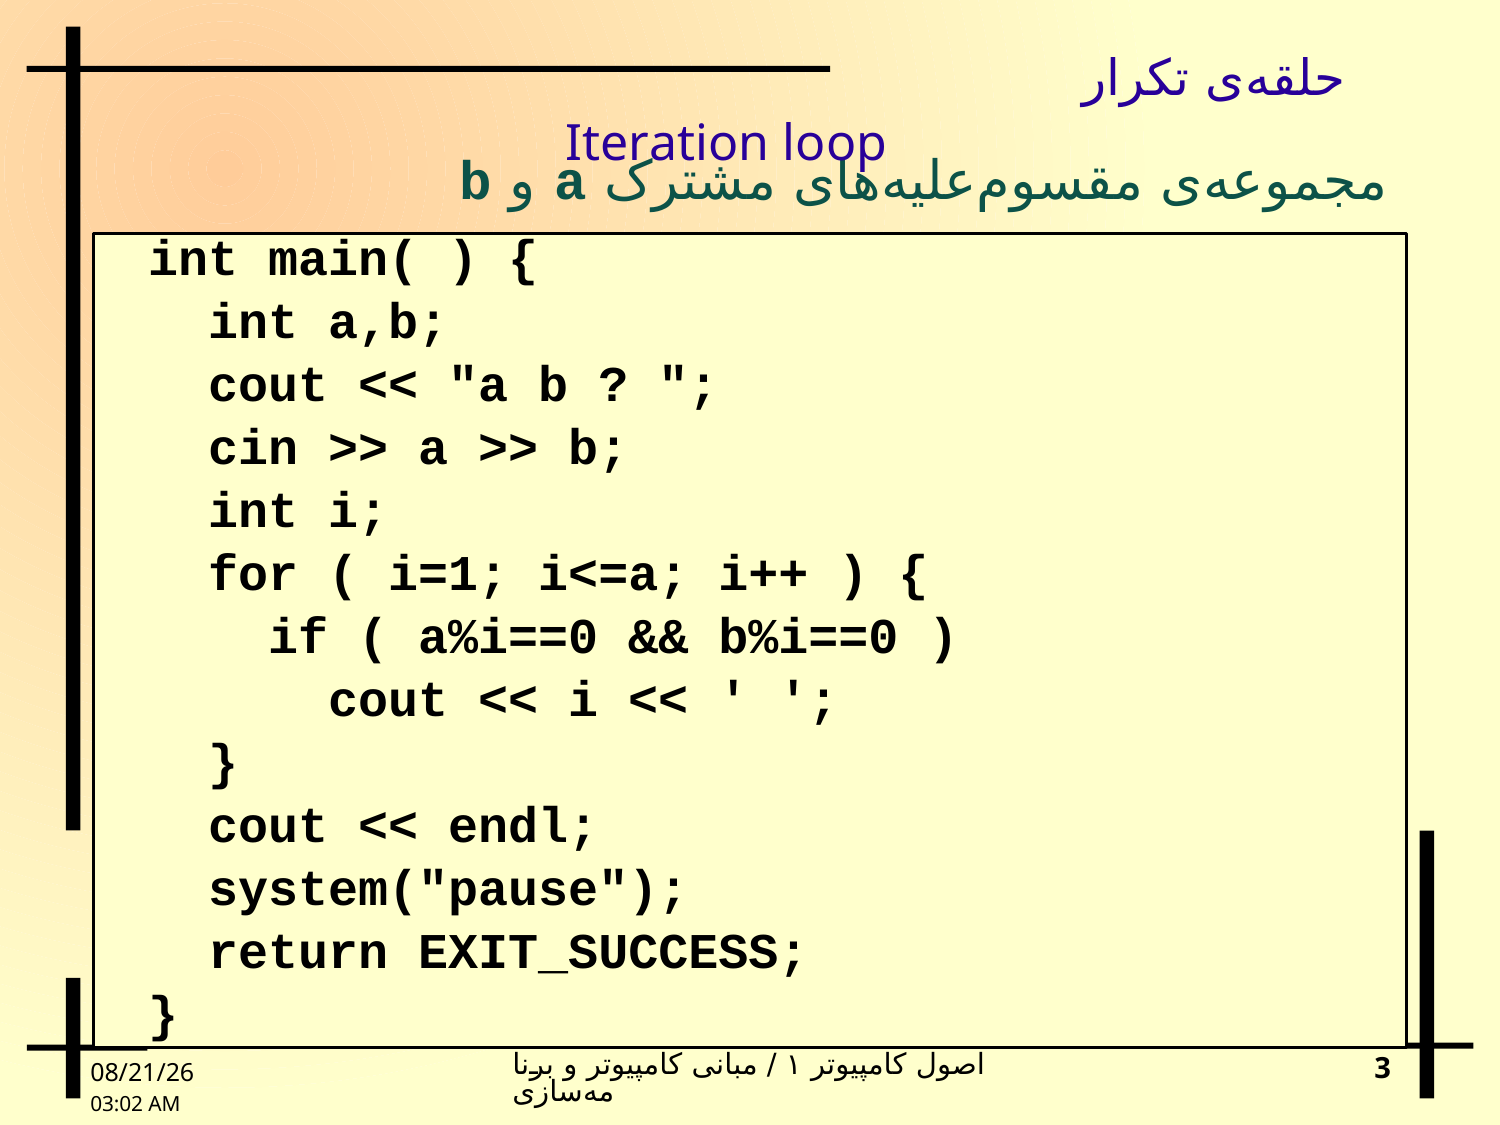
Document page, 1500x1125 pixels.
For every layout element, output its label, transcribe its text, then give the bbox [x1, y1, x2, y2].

title حلقه‌ی تکرار Iteration loop [86, 52, 1367, 172]
list int main( ) { int a,b; cout << "a b ? "; cin >> a >> b; int i; for ( i=1; i<=a; i++ ) { if ( a%i==0 && b%i==0 ) cout << i << ' '; } cout << endl; system("pause"); return EXIT_SUCCESS; } [93, 234, 1407, 1048]
list مجموعه‌ی مقسوم‌علیه‌های مشترک a و b [92, 148, 1441, 234]
